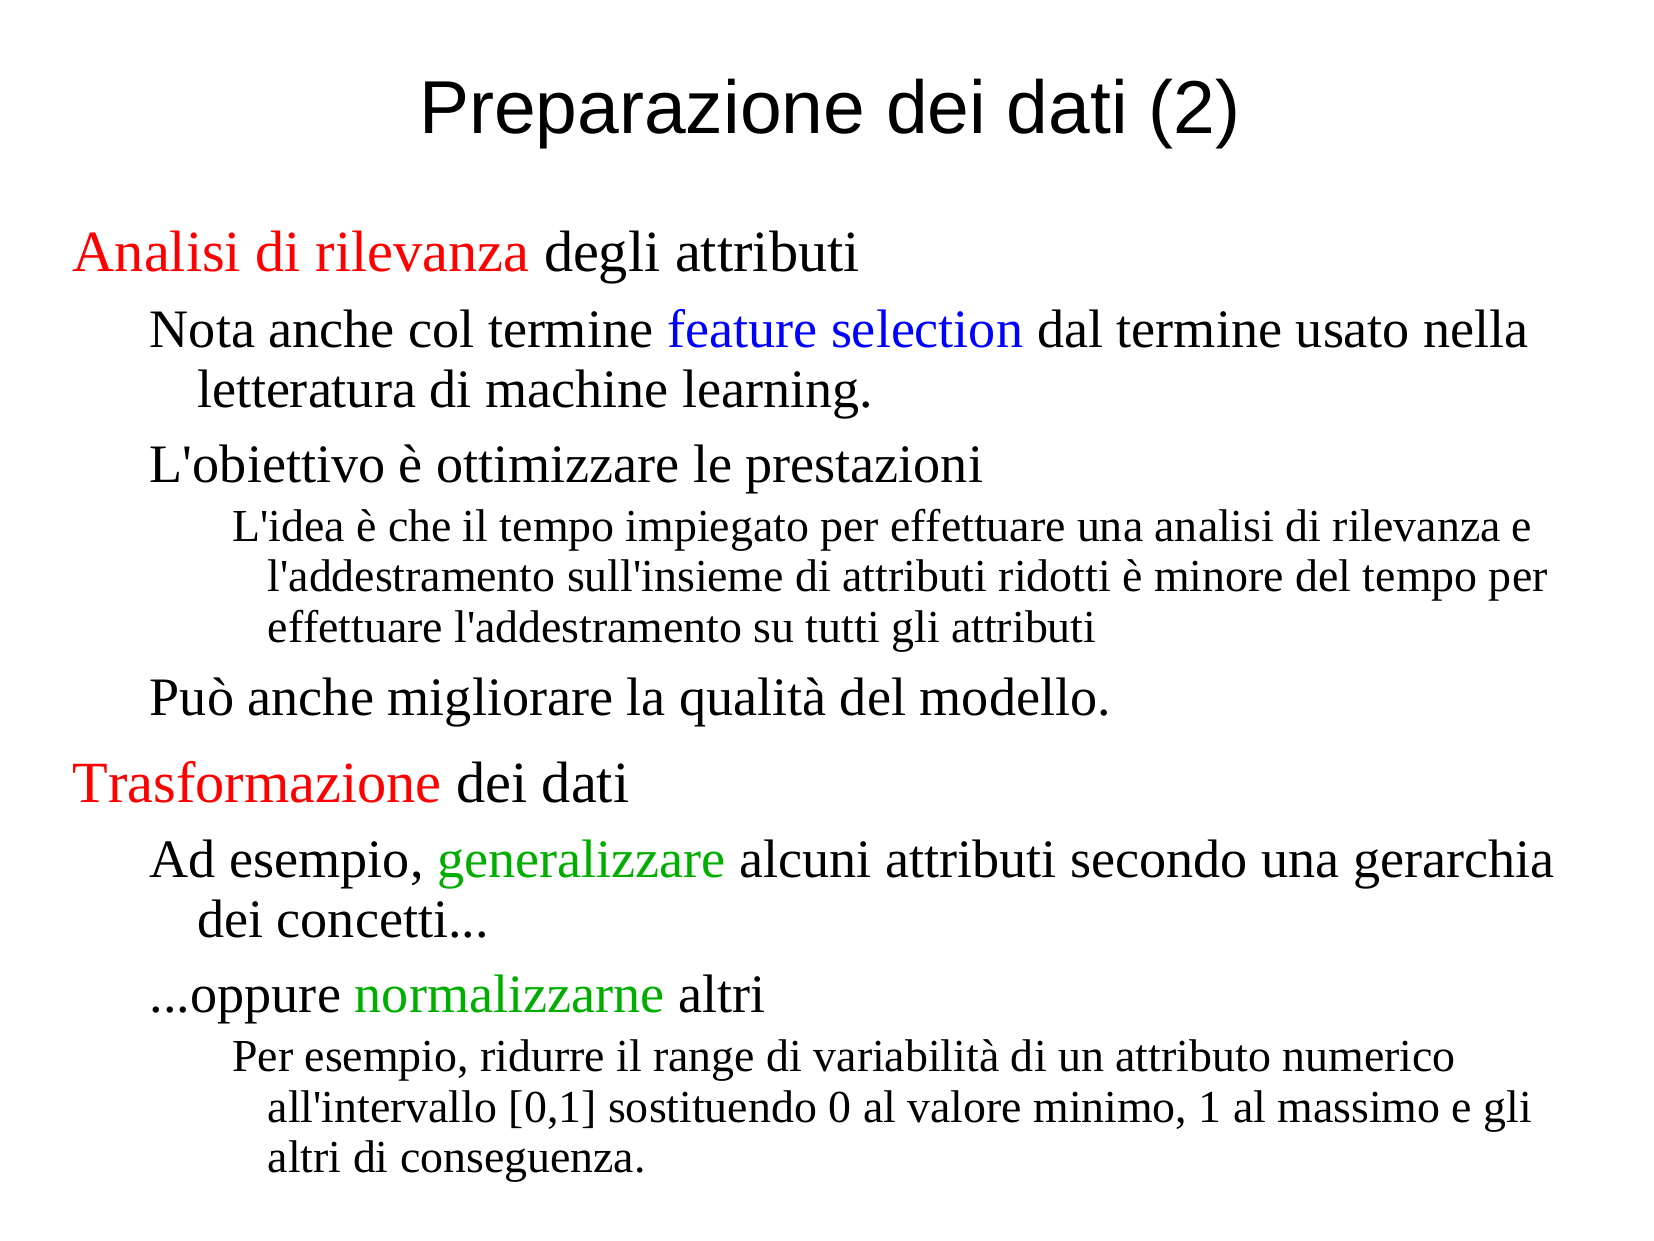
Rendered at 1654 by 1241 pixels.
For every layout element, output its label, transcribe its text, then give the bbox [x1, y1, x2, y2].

title Preparazione dei dati (2) [52, 42, 1608, 173]
list Analisi di rilevanza degli attributi Nota anche col termine feature selection dal termine usato nella letteratura di machine learning. L'obiettivo è ottimizzare le prestazioni L'idea è che il tempo impiegato per effettuare una analisi di rilevanza e l'addestramento sull'insieme di attributi ridotti è minore del tempo per effettuare l'addestramento su tutti gli attributi Può anche migliorare la qualità del modello. Trasformazione dei dati Ad esempio, generalizzare alcuni attributi secondo una gerarchia dei concetti... ...oppure normalizzarne altri Per esempio, ridurre il range di variabilità di un attributo numerico all'intervallo [0,1] sostituendo 0 al valore minimo, 1 al massimo e gli altri di conseguenza. [55, 219, 1605, 1185]
